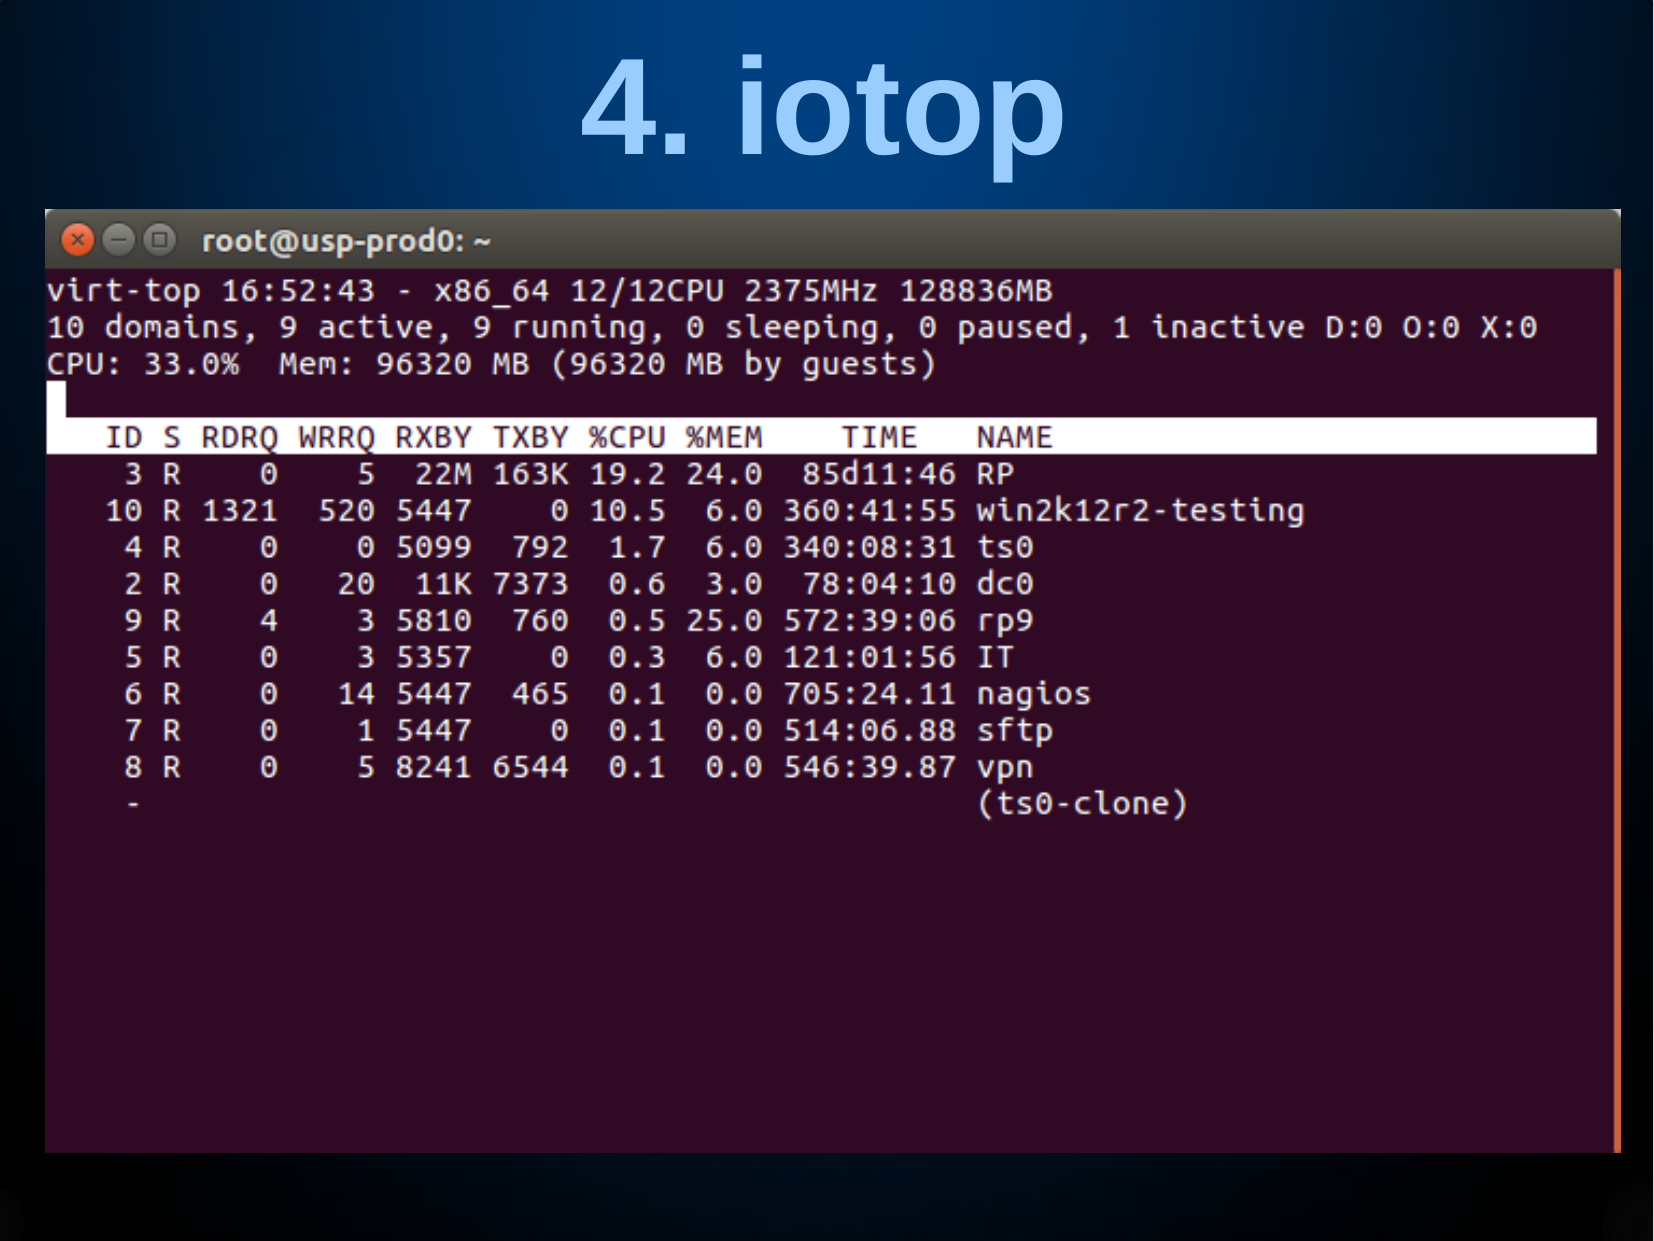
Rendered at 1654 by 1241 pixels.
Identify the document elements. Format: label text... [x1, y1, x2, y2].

picture [0, 0, 1654, 1241]
title 4. iotop [0, 2, 1651, 211]
